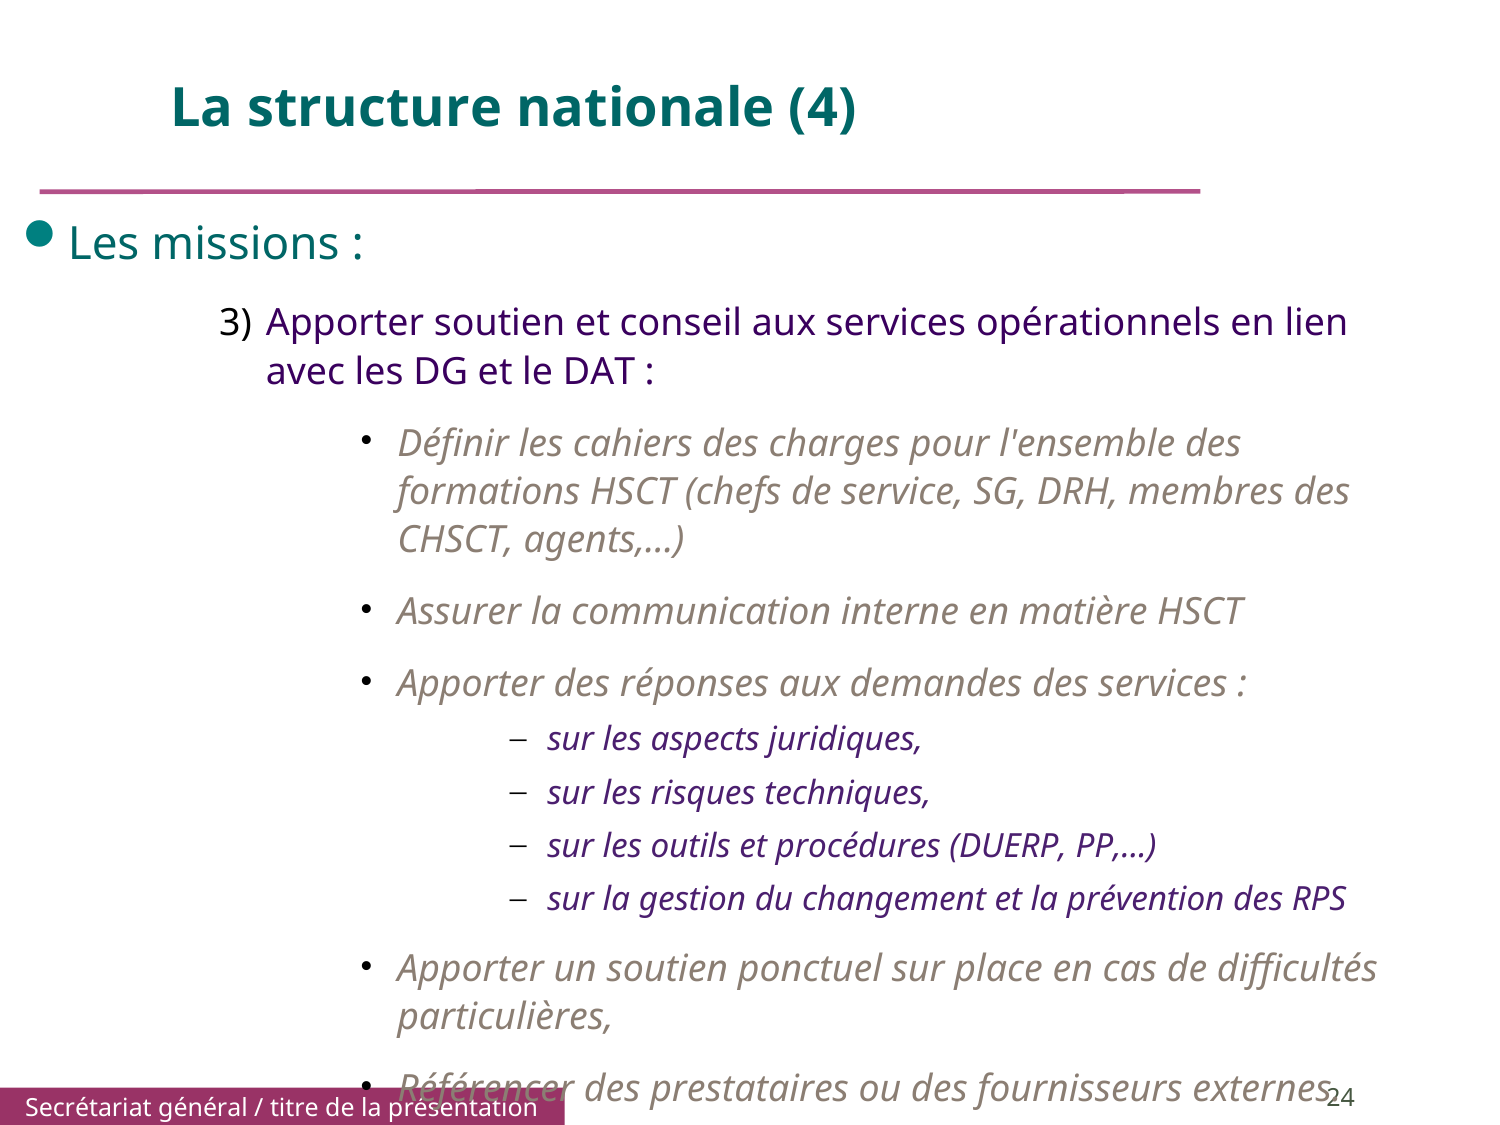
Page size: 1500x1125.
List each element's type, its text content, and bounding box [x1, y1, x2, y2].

list Les missions : Apporter soutien et conseil aux services opérationnels en lien avec les DG et le DAT : Définir les cahiers des charges pour l'ensemble des formations HSCT (chefs de service, SG, DRH, membres des CHSCT, agents,...) Assurer la communication interne en matière HSCT Apporter des réponses aux demandes des services : sur les aspects juridiques, sur les risques techniques, sur les outils et procédures (DUERP, PP,...) sur la gestion du changement et la prévention des RPS Apporter un soutien ponctuel sur place en cas de difficultés particulières, Référencer des prestataires ou des fournisseurs externes. [7, 203, 1447, 1125]
title La structure nationale (4) [155, 59, 1319, 148]
